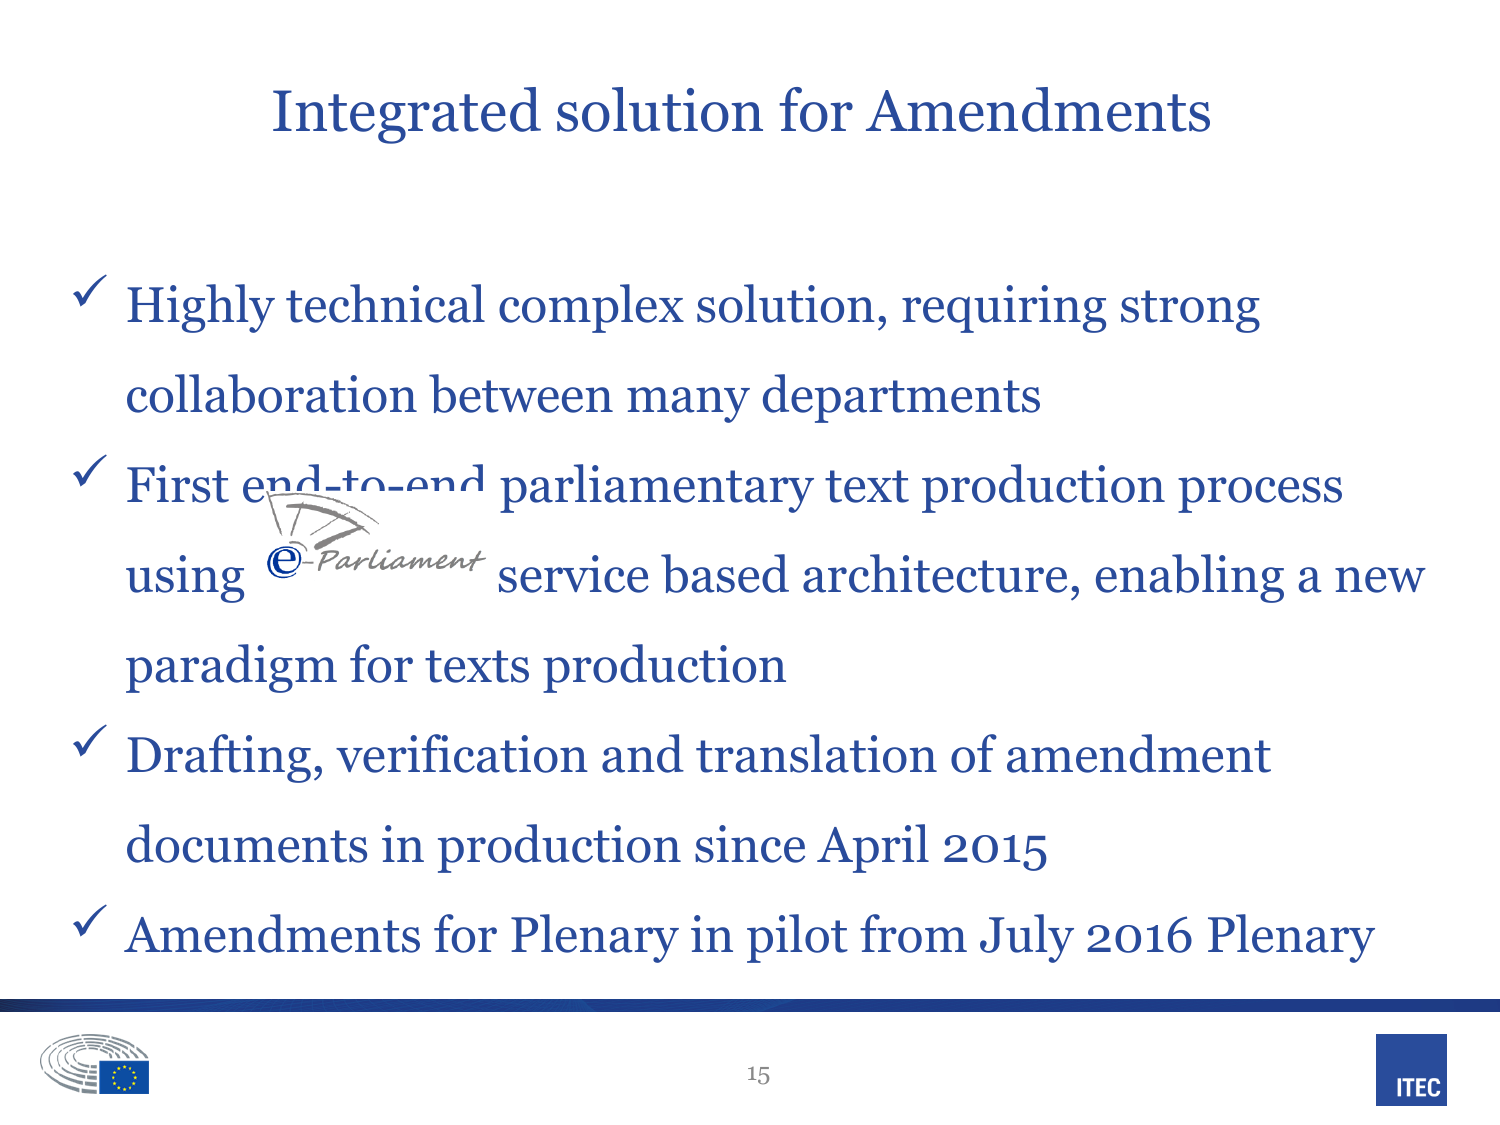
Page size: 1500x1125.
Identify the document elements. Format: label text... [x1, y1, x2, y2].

title Integrated solution for Amendments [26, 66, 1459, 149]
picture [0, 999, 1500, 1012]
text_box Highly technical complex solution, requiring strong collaboration between many departments First end-to-end parliamentary text production process using service based architecture, enabling a new paradigm for texts production Drafting, verification and translation of amendment documents in production since April 2015 Amendments for Plenary in pilot from July 2016 Plenary [54, 234, 1462, 955]
picture [1376, 1034, 1447, 1106]
picture [266, 491, 489, 588]
picture [40, 1034, 149, 1094]
